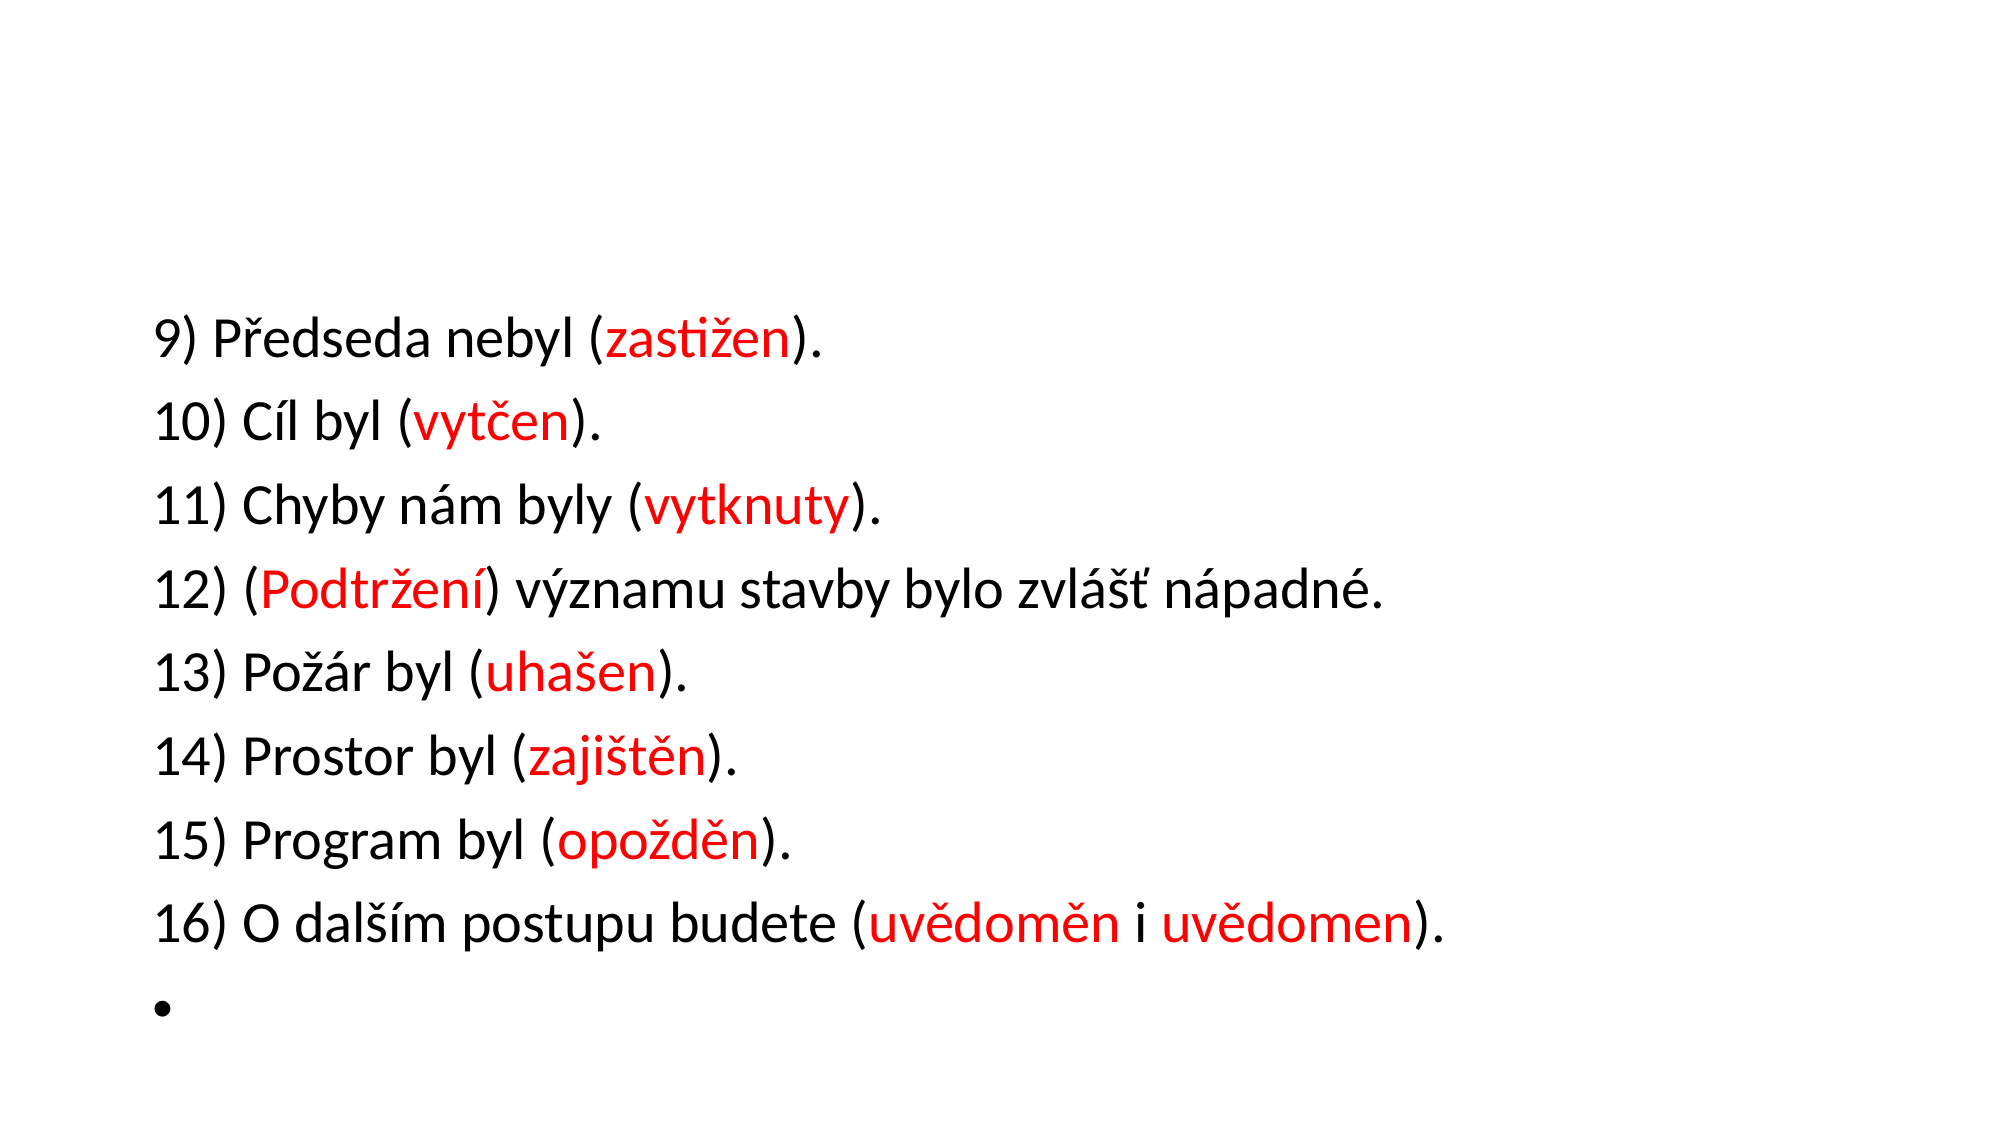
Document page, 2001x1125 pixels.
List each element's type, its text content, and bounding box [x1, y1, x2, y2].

list 9) Předseda nebyl (zastižen). 10) Cíl byl (vytčen). 11) Chyby nám byly (vytknuty). 12) (Podtržení) významu stavby bylo zvlášť nápadné. 13) Požár byl (uhašen). 14) Prostor byl (zajištěn). 15) Program byl (opožděn). 16) O dalším postupu budete (uvědoměn i uvědomen). [137, 299, 1863, 1014]
